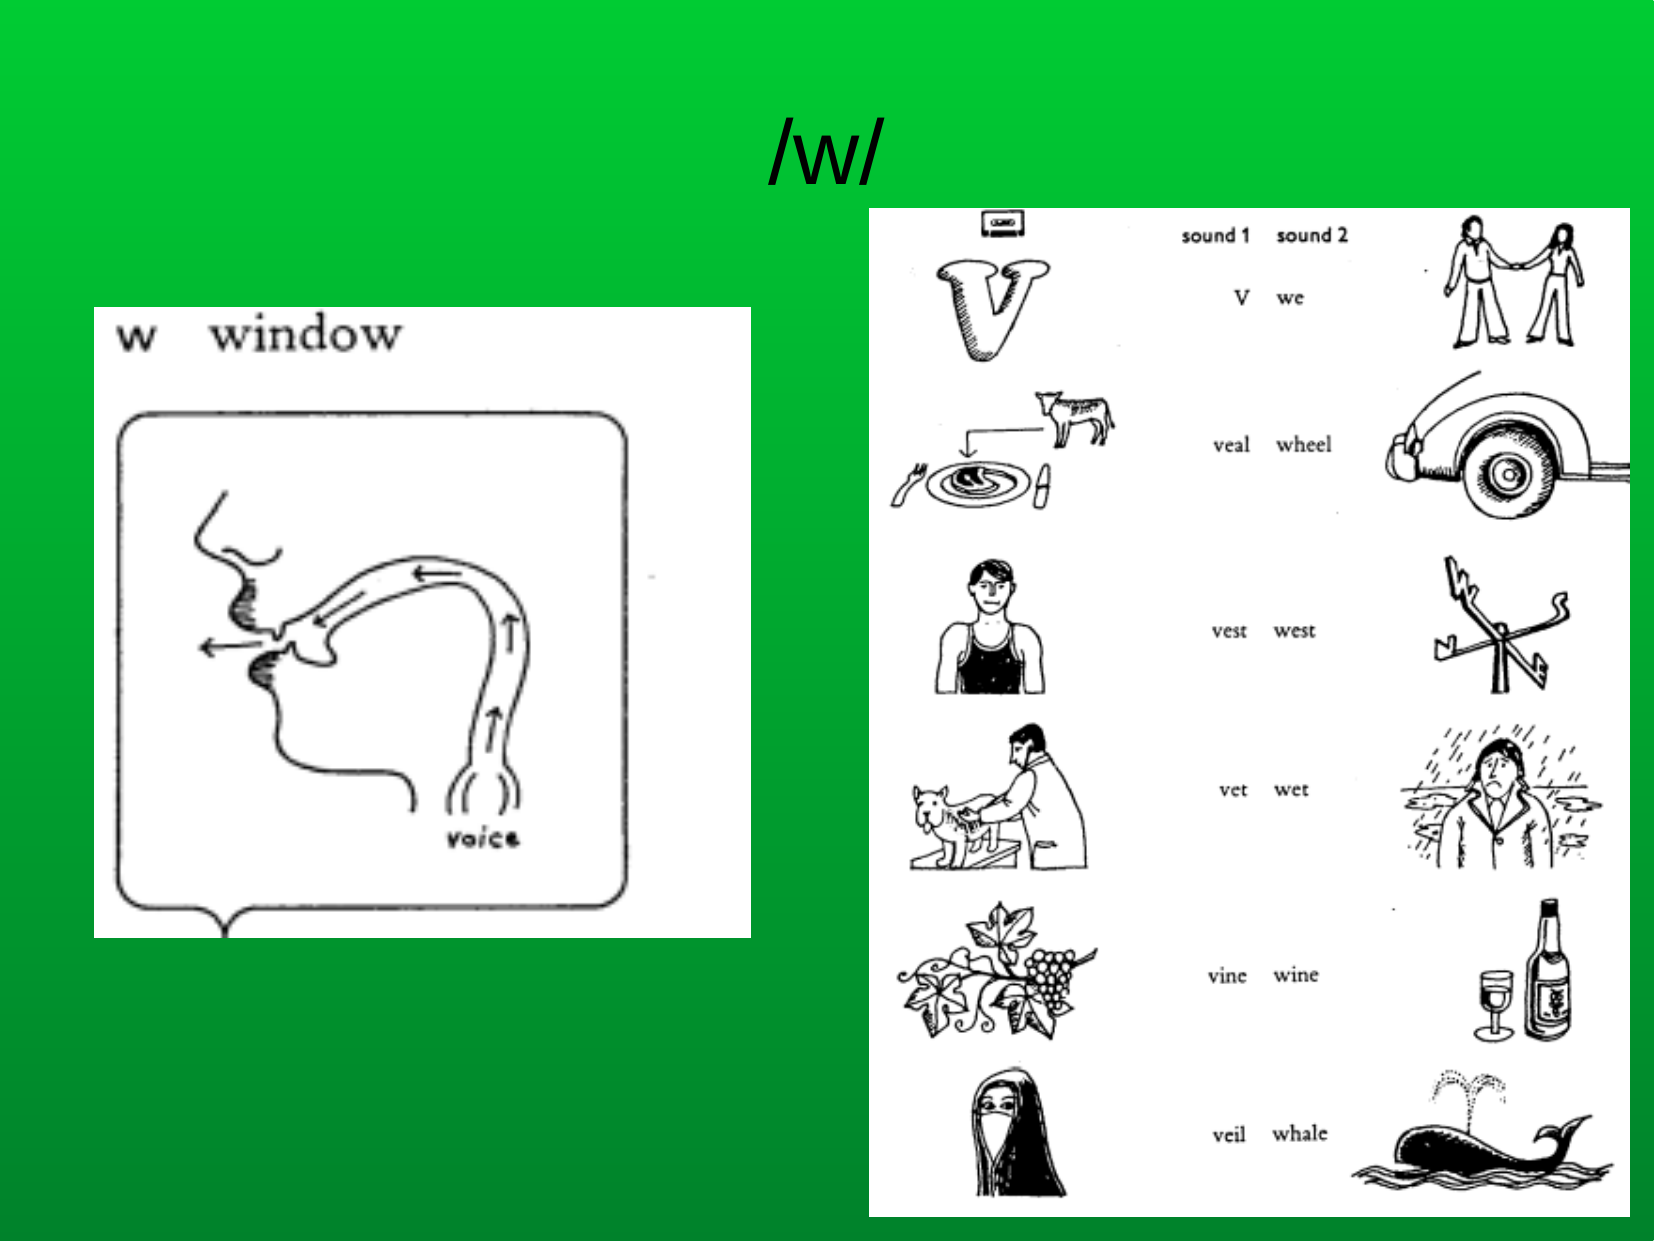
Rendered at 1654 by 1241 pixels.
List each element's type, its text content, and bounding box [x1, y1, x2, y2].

title /w/ [82, 49, 1571, 257]
picture [869, 208, 1630, 1217]
picture [94, 307, 751, 938]
